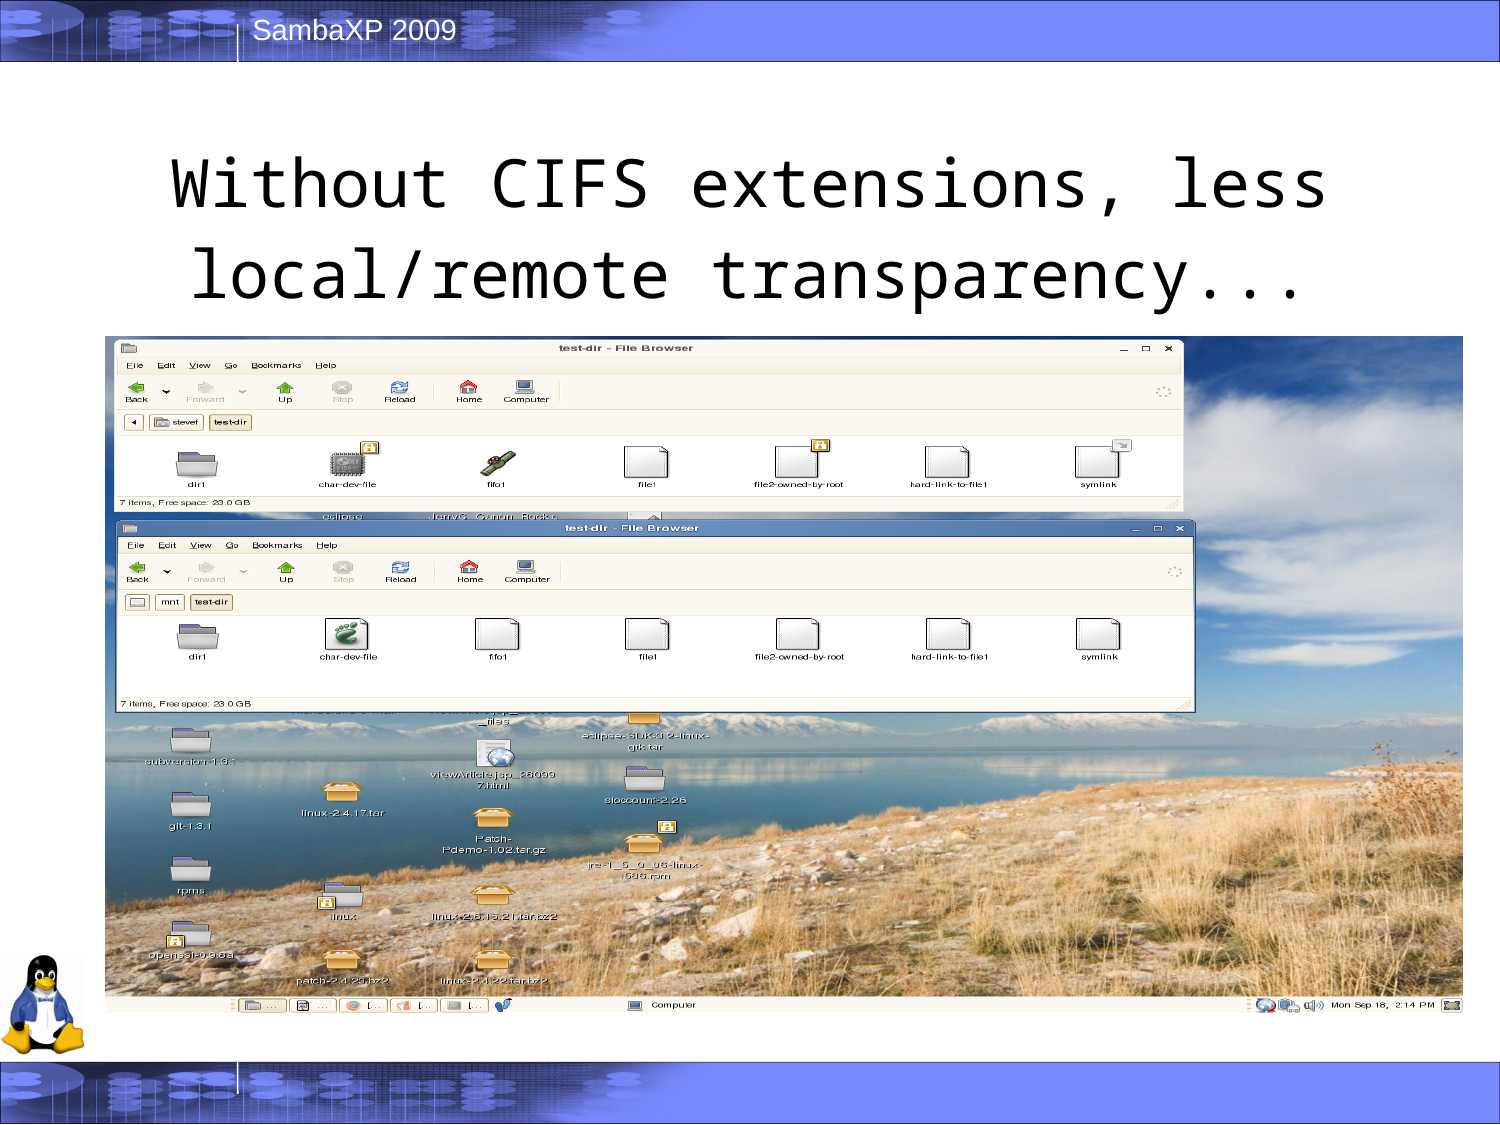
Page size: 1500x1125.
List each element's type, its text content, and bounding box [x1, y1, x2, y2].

chart [69, 293, 1432, 1036]
picture [1, 1063, 1499, 1123]
picture [105, 336, 1463, 1013]
picture [1, 1, 1499, 61]
title Without CIFS extensions, less local/remote transparency... [75, 150, 1426, 293]
